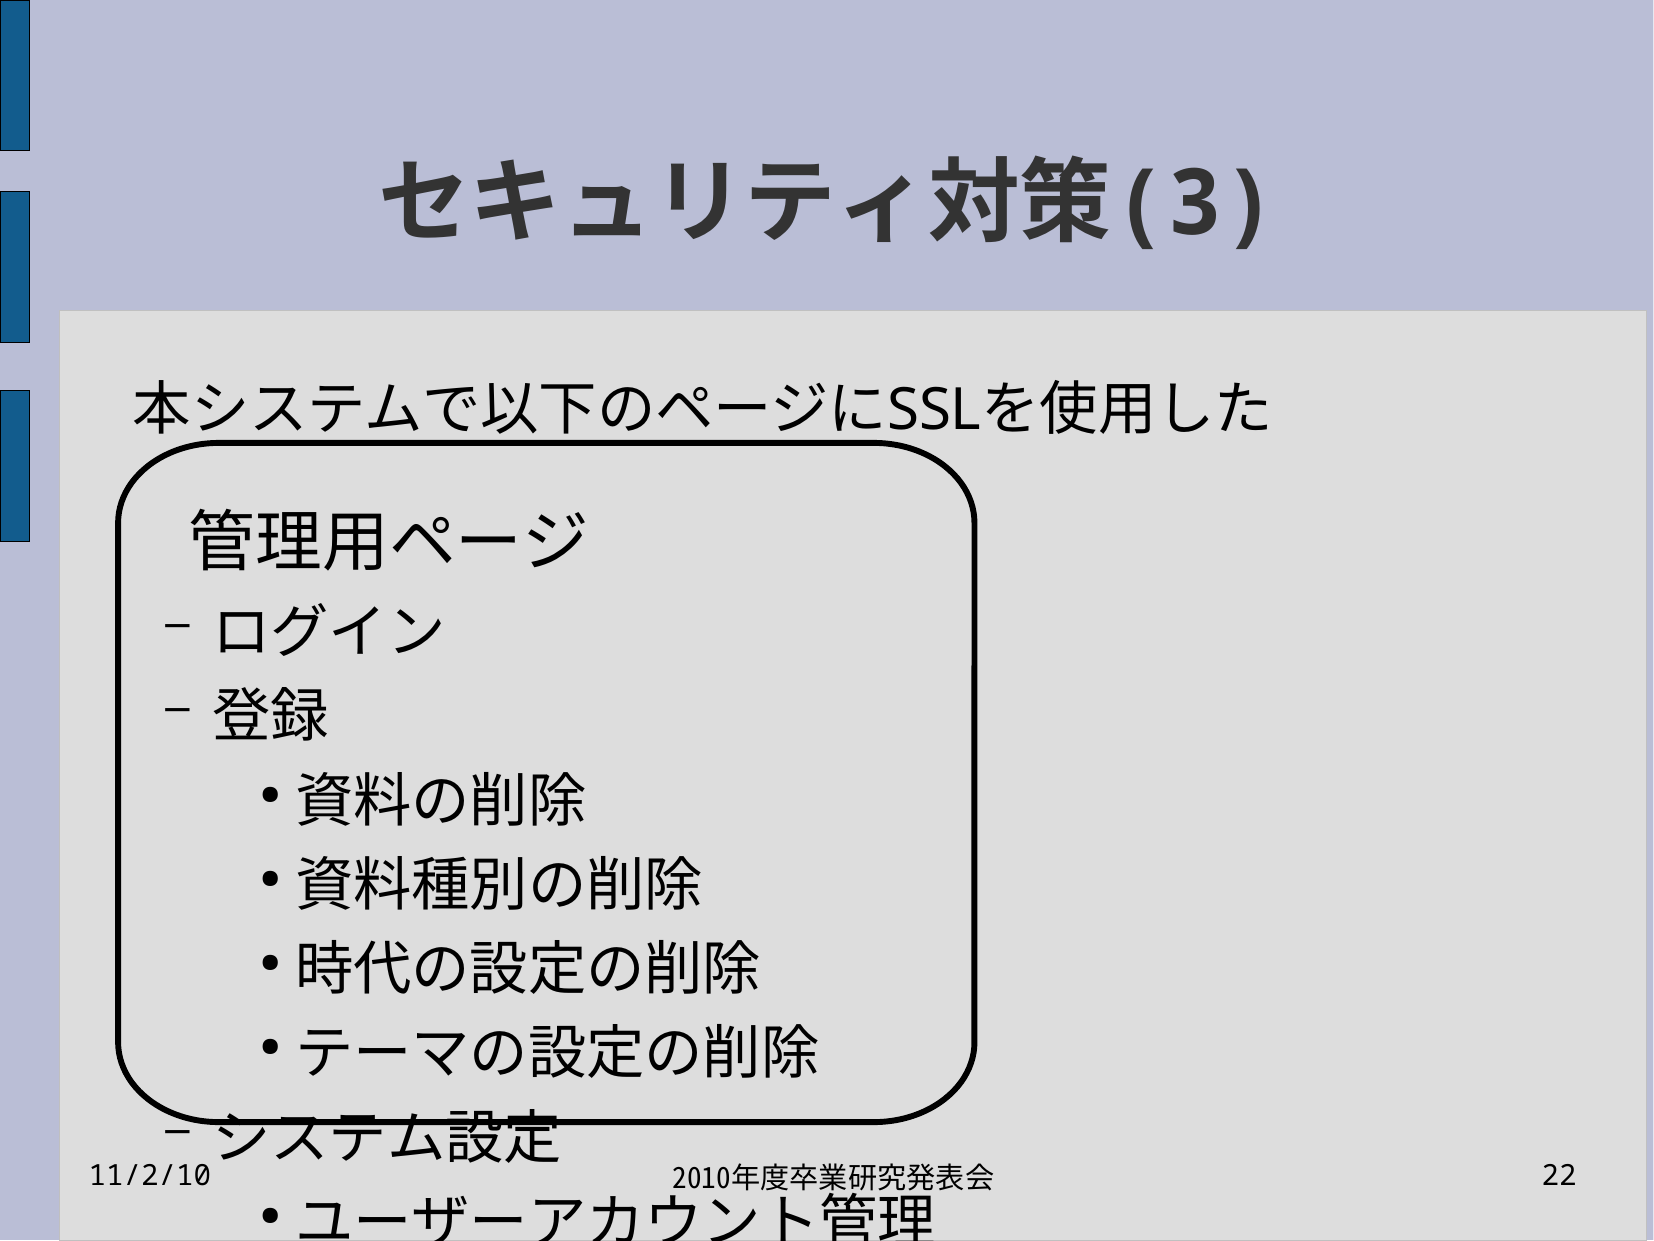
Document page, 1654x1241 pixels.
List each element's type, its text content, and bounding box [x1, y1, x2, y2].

list 管理用ページ ログイン 登録 資料の削除 資料種別の削除 時代の設定の削除 テーマの設定の削除 システム設定 ユーザーアカウント管理 [118, 488, 1531, 1241]
title セキュリティ対策(3) [121, 91, 1534, 299]
text_box 本システムで以下のページにSSLを使用した [118, 354, 1286, 428]
text_box [118, 442, 975, 1123]
